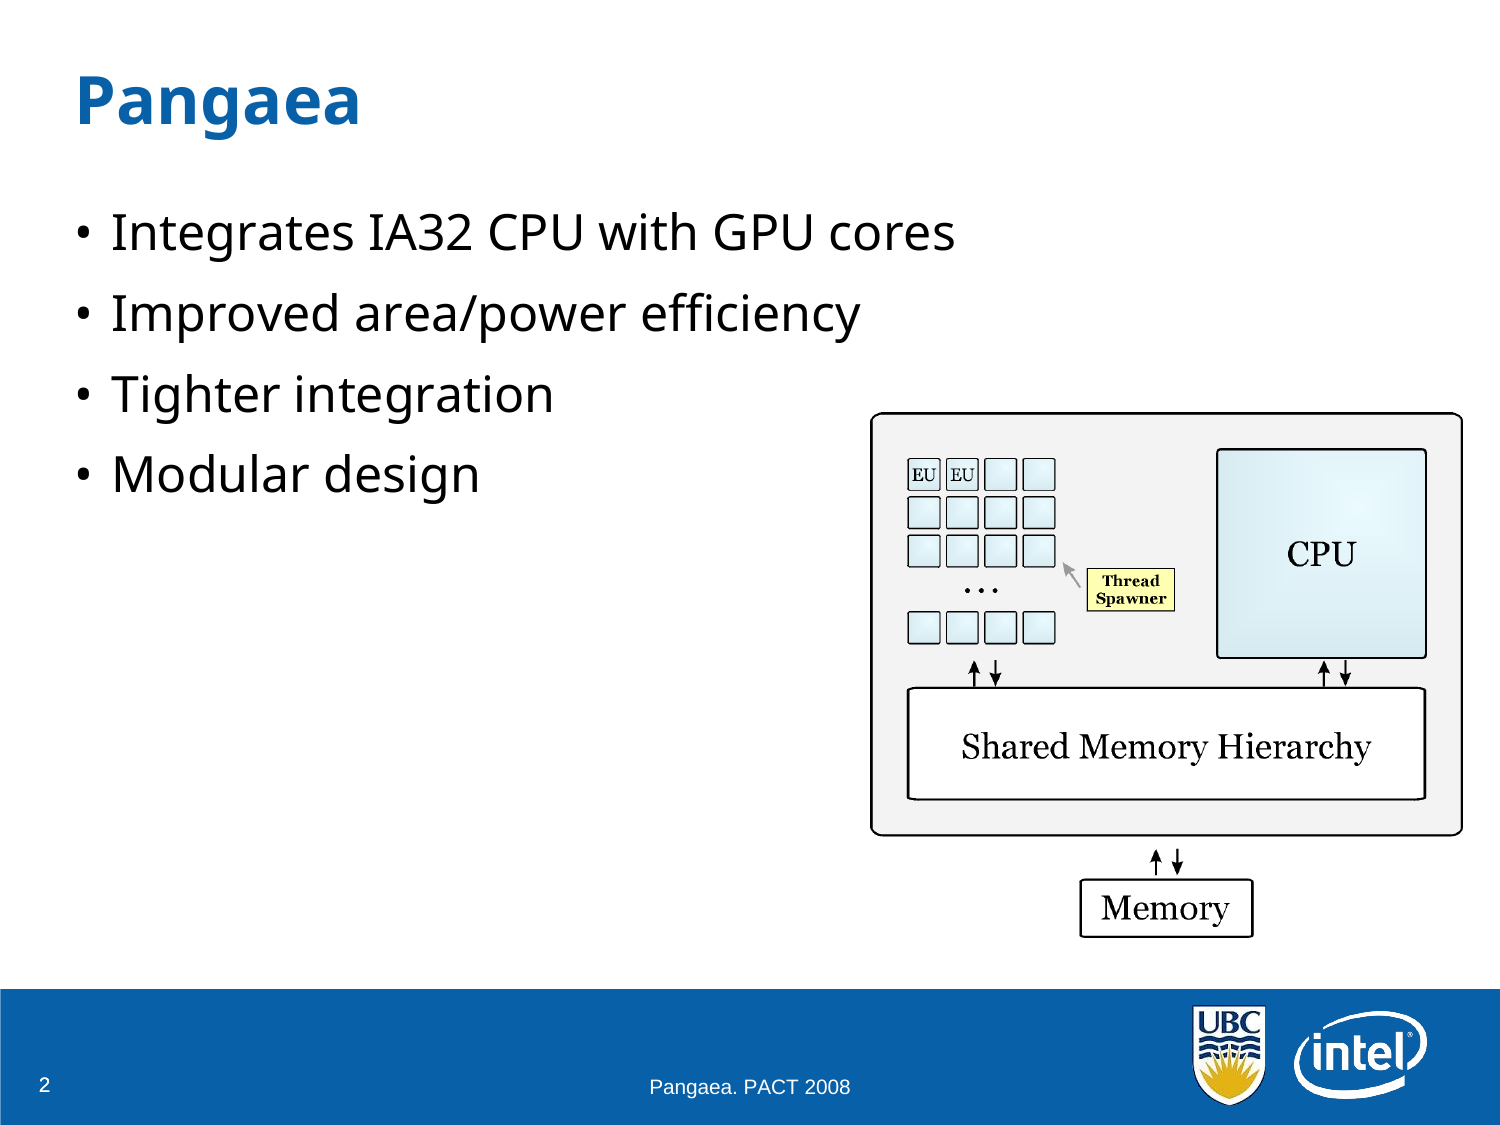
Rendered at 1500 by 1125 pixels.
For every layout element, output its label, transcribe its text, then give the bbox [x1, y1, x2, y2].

picture [1294, 1011, 1427, 1099]
title Pangaea [74, 25, 1427, 172]
picture [1192, 1005, 1266, 1106]
picture [870, 412, 1463, 938]
list Integrates IA32 CPU with GPU cores Improved area/power efficiency Tighter integration Modular design [74, 197, 1163, 992]
